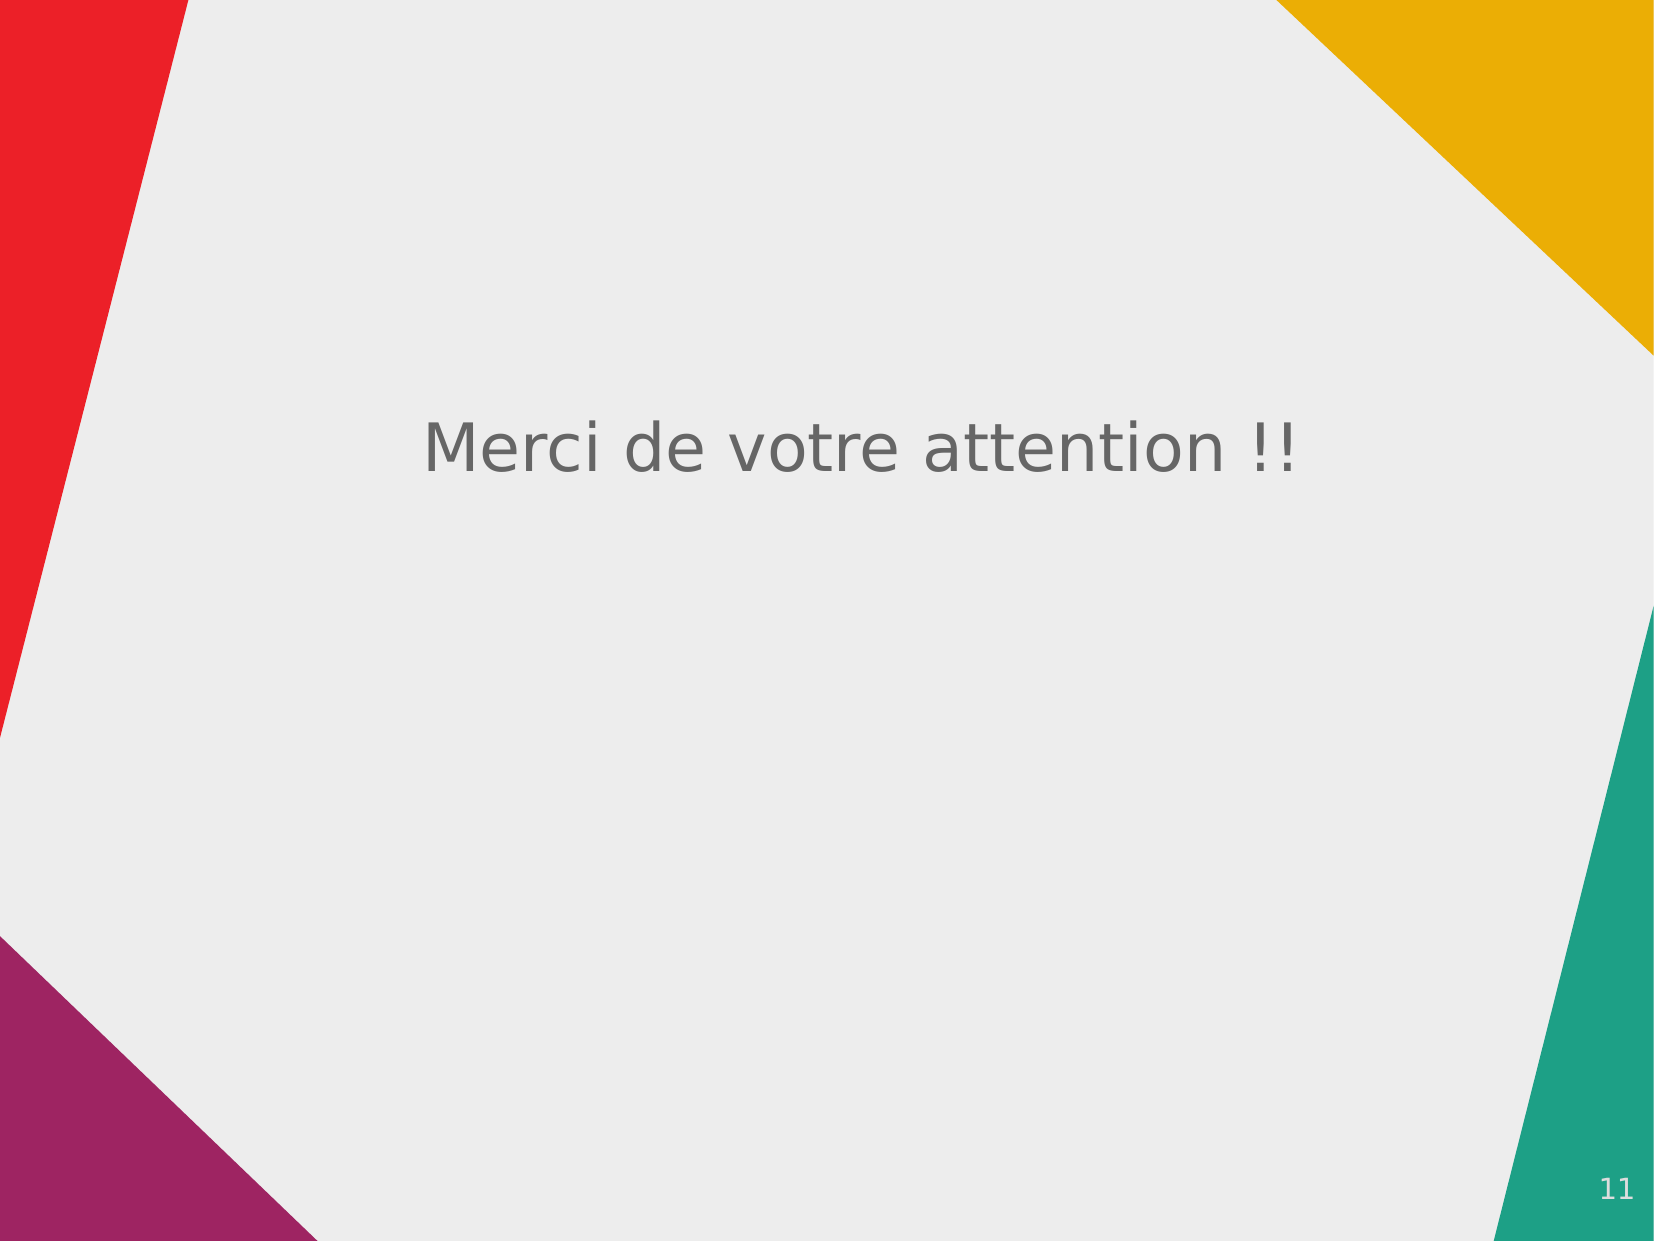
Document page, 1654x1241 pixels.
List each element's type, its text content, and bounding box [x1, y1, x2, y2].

list Merci de votre attention !! [114, 302, 1539, 1033]
